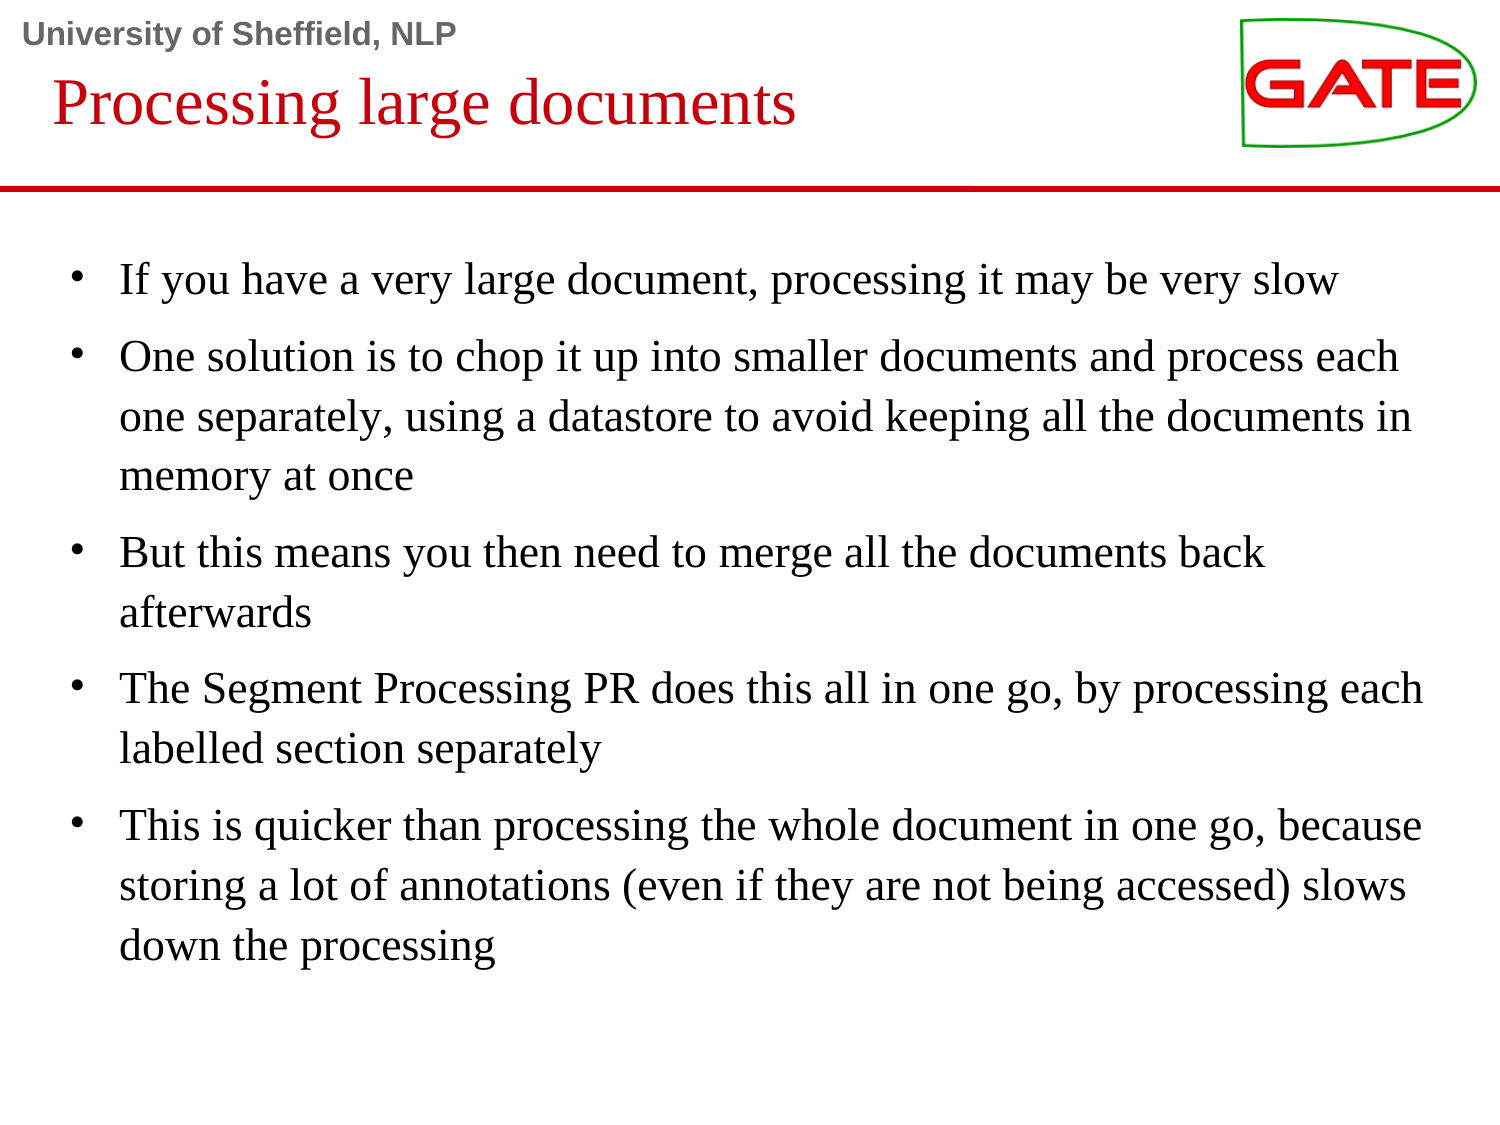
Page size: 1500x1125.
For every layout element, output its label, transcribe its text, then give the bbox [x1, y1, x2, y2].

picture [1380, 18, 1477, 148]
title Processing large documents [37, 0, 1380, 197]
list If you have a very large document, processing it may be very slow One solution is to chop it up into smaller documents and process each one separately, using a datastore to avoid keeping all the documents in memory at once But this means you then need to merge all the documents back afterwards The Segment Processing PR does this all in one go, by processing each labelled section separately This is quicker than processing the whole document in one go, because storing a lot of annotations (even if they are not being accessed) slows down the processing [0, 236, 1477, 1118]
